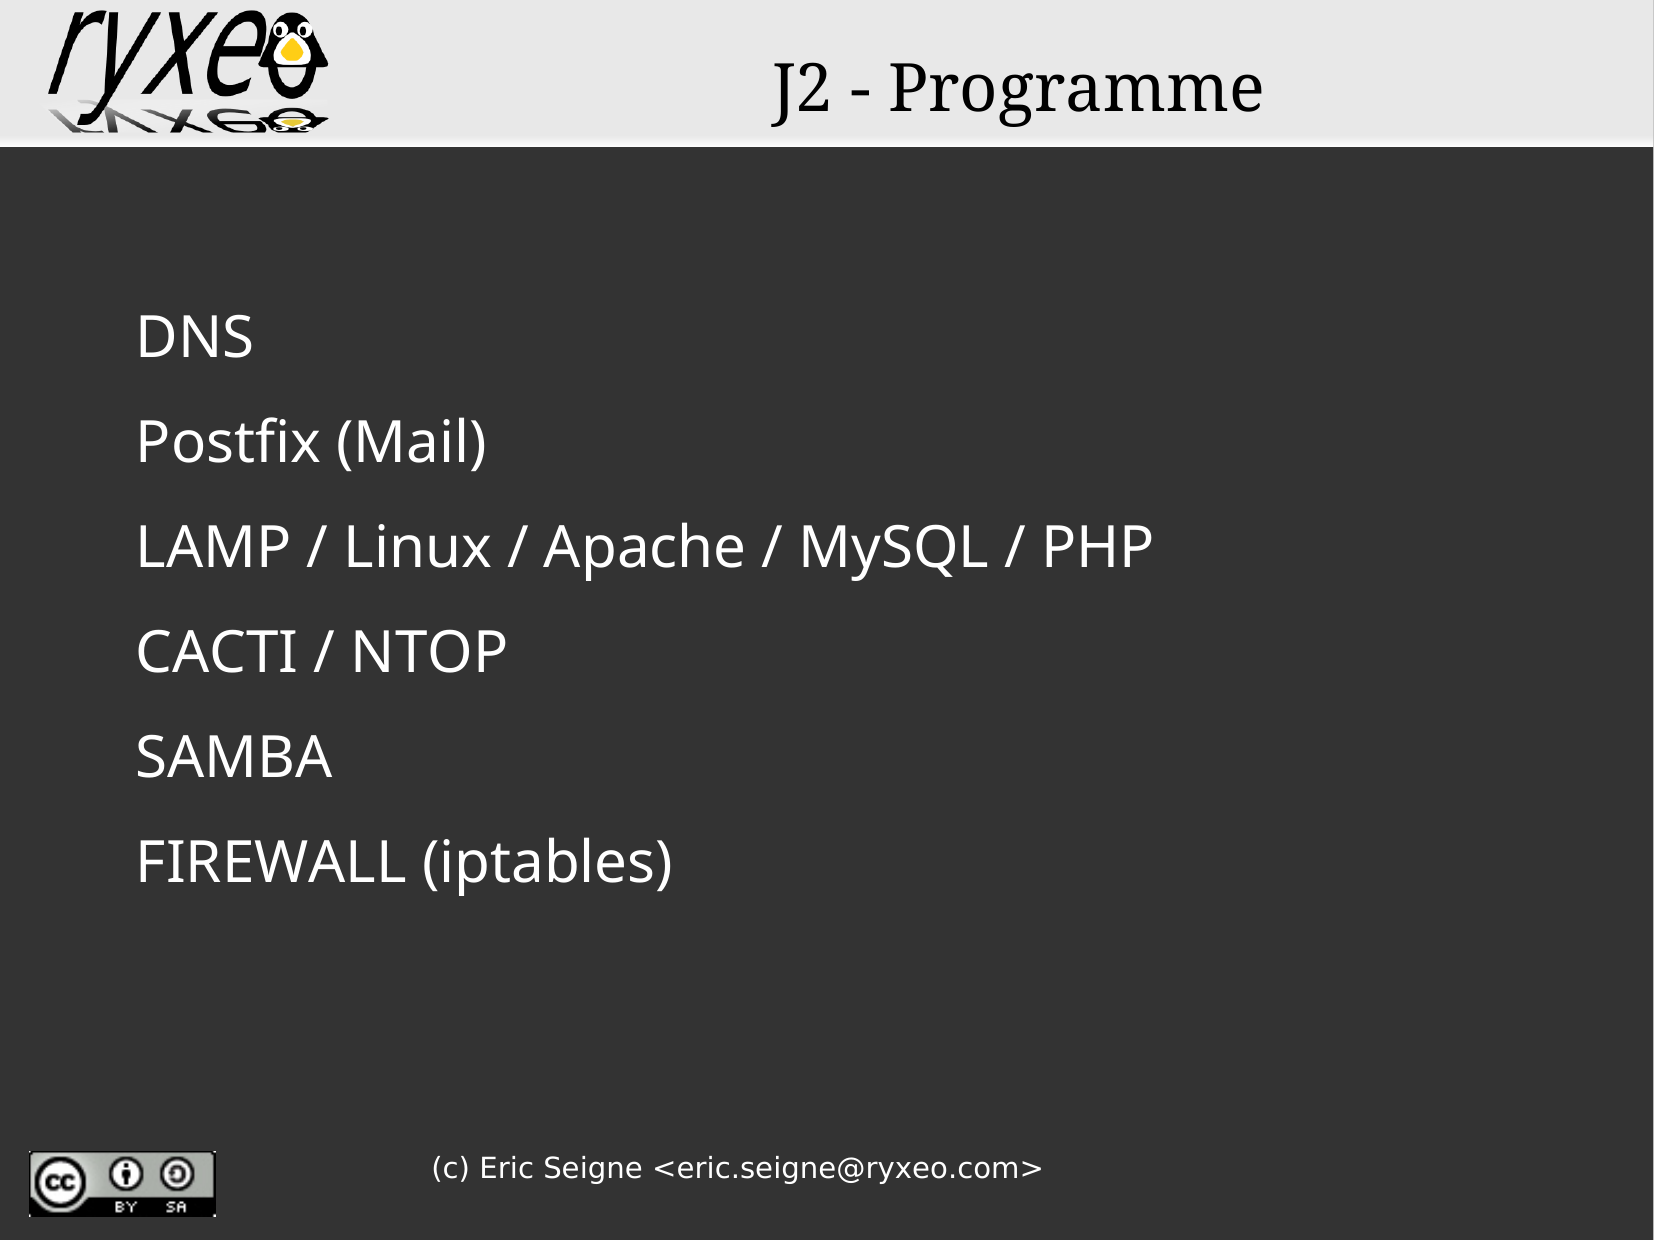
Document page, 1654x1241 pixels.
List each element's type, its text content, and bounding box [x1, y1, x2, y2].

list DNS Postfix (Mail) LAMP / Linux / Apache / MySQL / PHP CACTI / NTOP SAMBA FIREWALL (iptables) [118, 295, 1522, 1117]
picture [0, 0, 1654, 147]
picture [29, 1151, 216, 1217]
title J2 - Programme [442, 29, 1595, 142]
